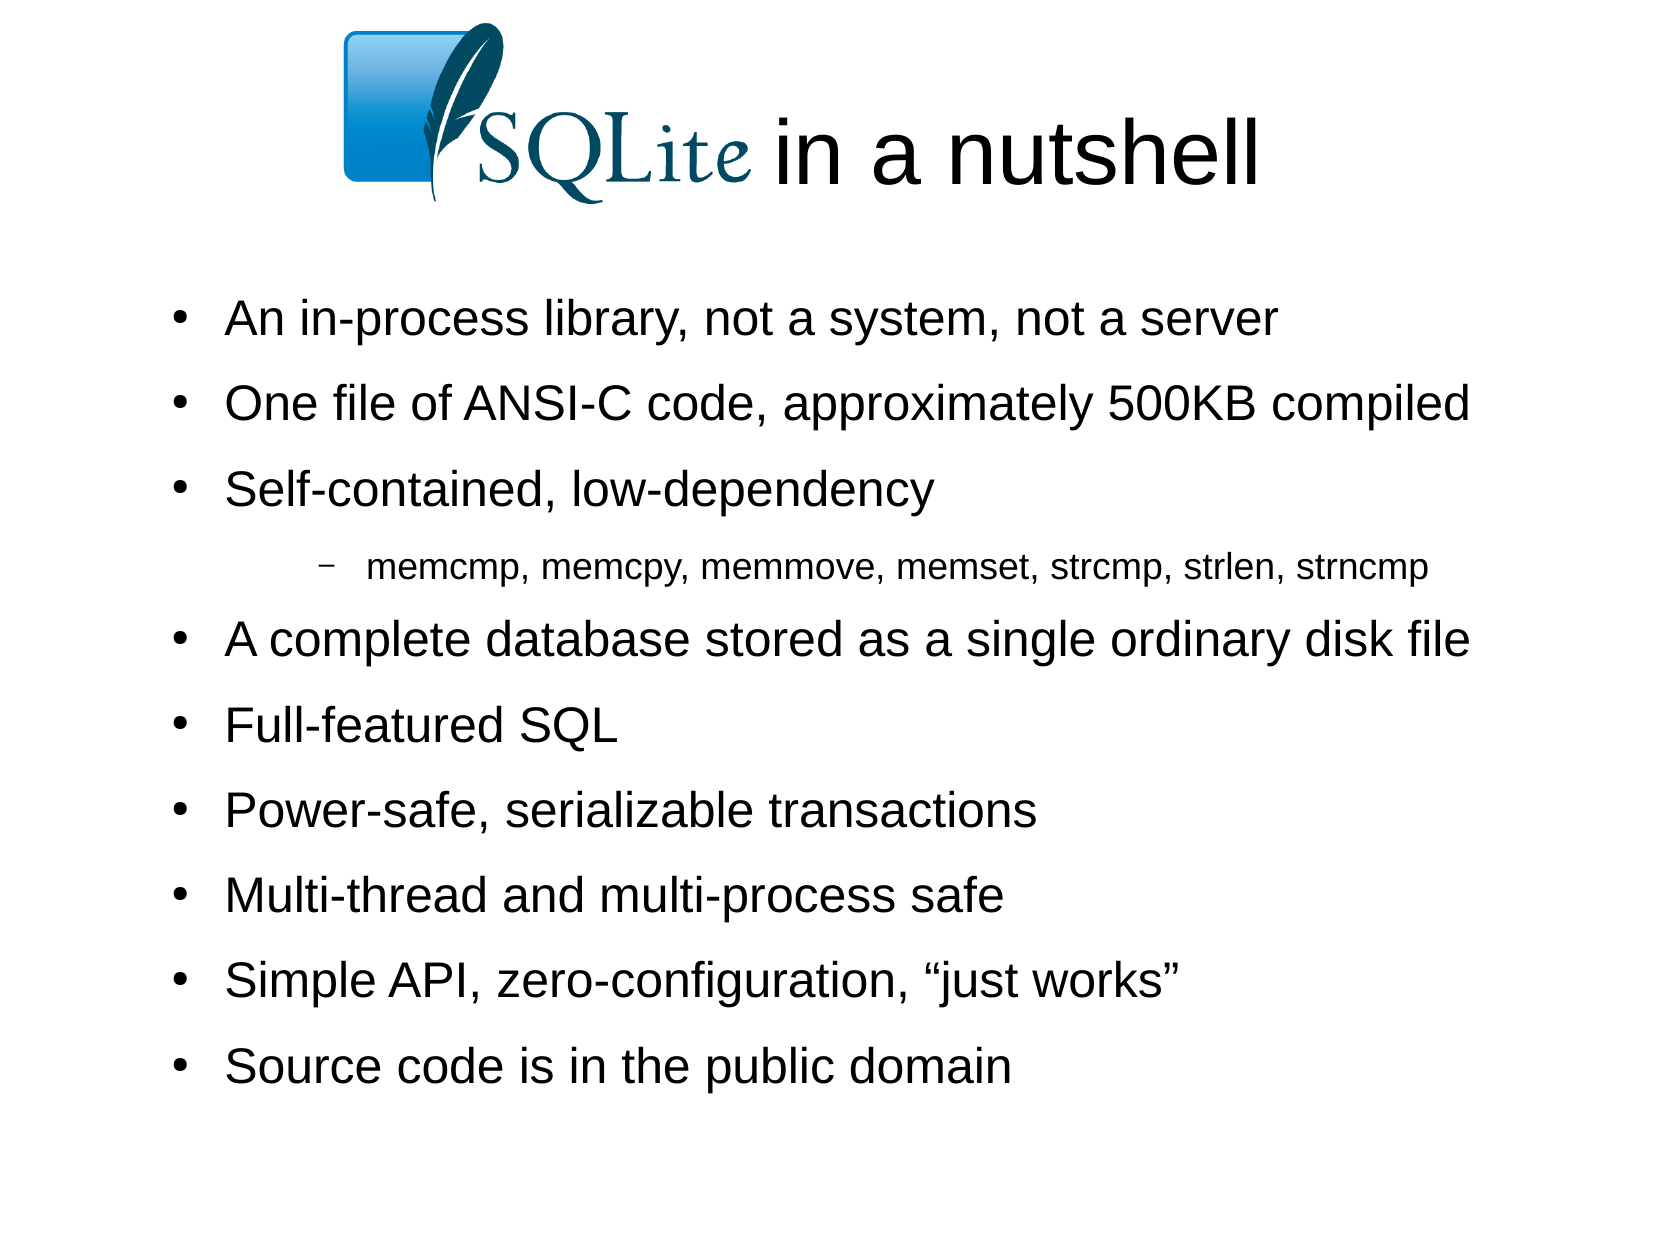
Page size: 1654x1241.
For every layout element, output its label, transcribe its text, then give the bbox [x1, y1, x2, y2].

title in a nutshell [82, 49, 1571, 257]
list An in-process library, not a system, not a server One file of ANSI-C code, approximately 500KB compiled Self-contained, low-dependency memcmp, memcpy, memmove, memset, strcmp, strlen, strncmp A complete database stored as a single ordinary disk file Full-featured SQL Power-safe, serializable transactions Multi-thread and multi-process safe Simple API, zero-configuration, “just works” Source code is in the public domain [82, 290, 1571, 1099]
picture [336, 15, 758, 211]
